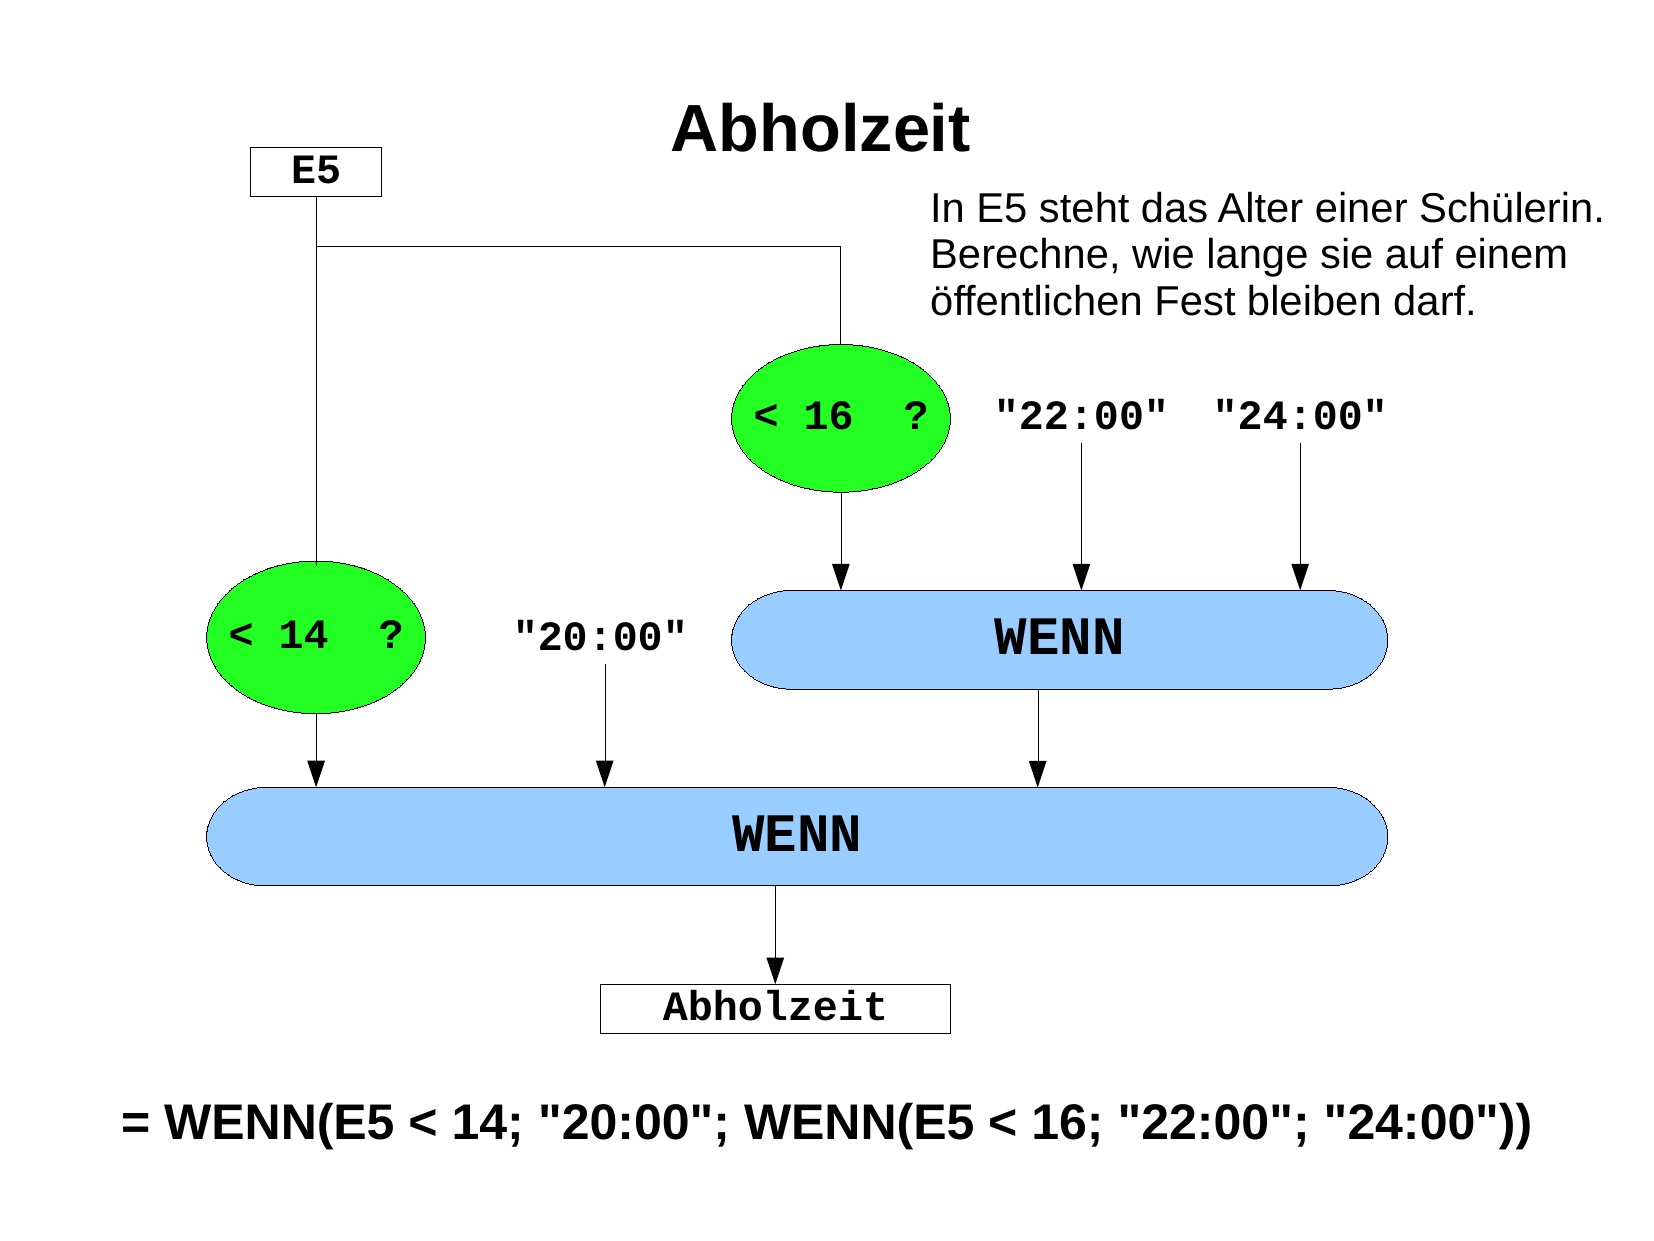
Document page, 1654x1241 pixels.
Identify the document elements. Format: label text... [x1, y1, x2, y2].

title Abholzeit [76, 49, 1565, 207]
text_box < 14 ? [206, 561, 426, 714]
text_box WENN [206, 787, 1388, 886]
text_box "20:00" [512, 615, 688, 665]
title = WENN(E5 < 14; "20:00"; WENN(E5 < 16; "22:00"; "24:00")) [29, 1062, 1625, 1182]
text_box < 16 ? [731, 344, 951, 493]
text_box "24:00" [1212, 393, 1388, 444]
text_box WENN [731, 590, 1388, 690]
text_box "22:00" [993, 393, 1169, 444]
text_box E5 [250, 147, 382, 197]
text_box Abholzeit [600, 984, 951, 1034]
text_box In E5 steht das Alter einer Schülerin. Berechne, wie lange sie auf einem öffentlichen Fest bleiben darf. [915, 177, 1625, 333]
